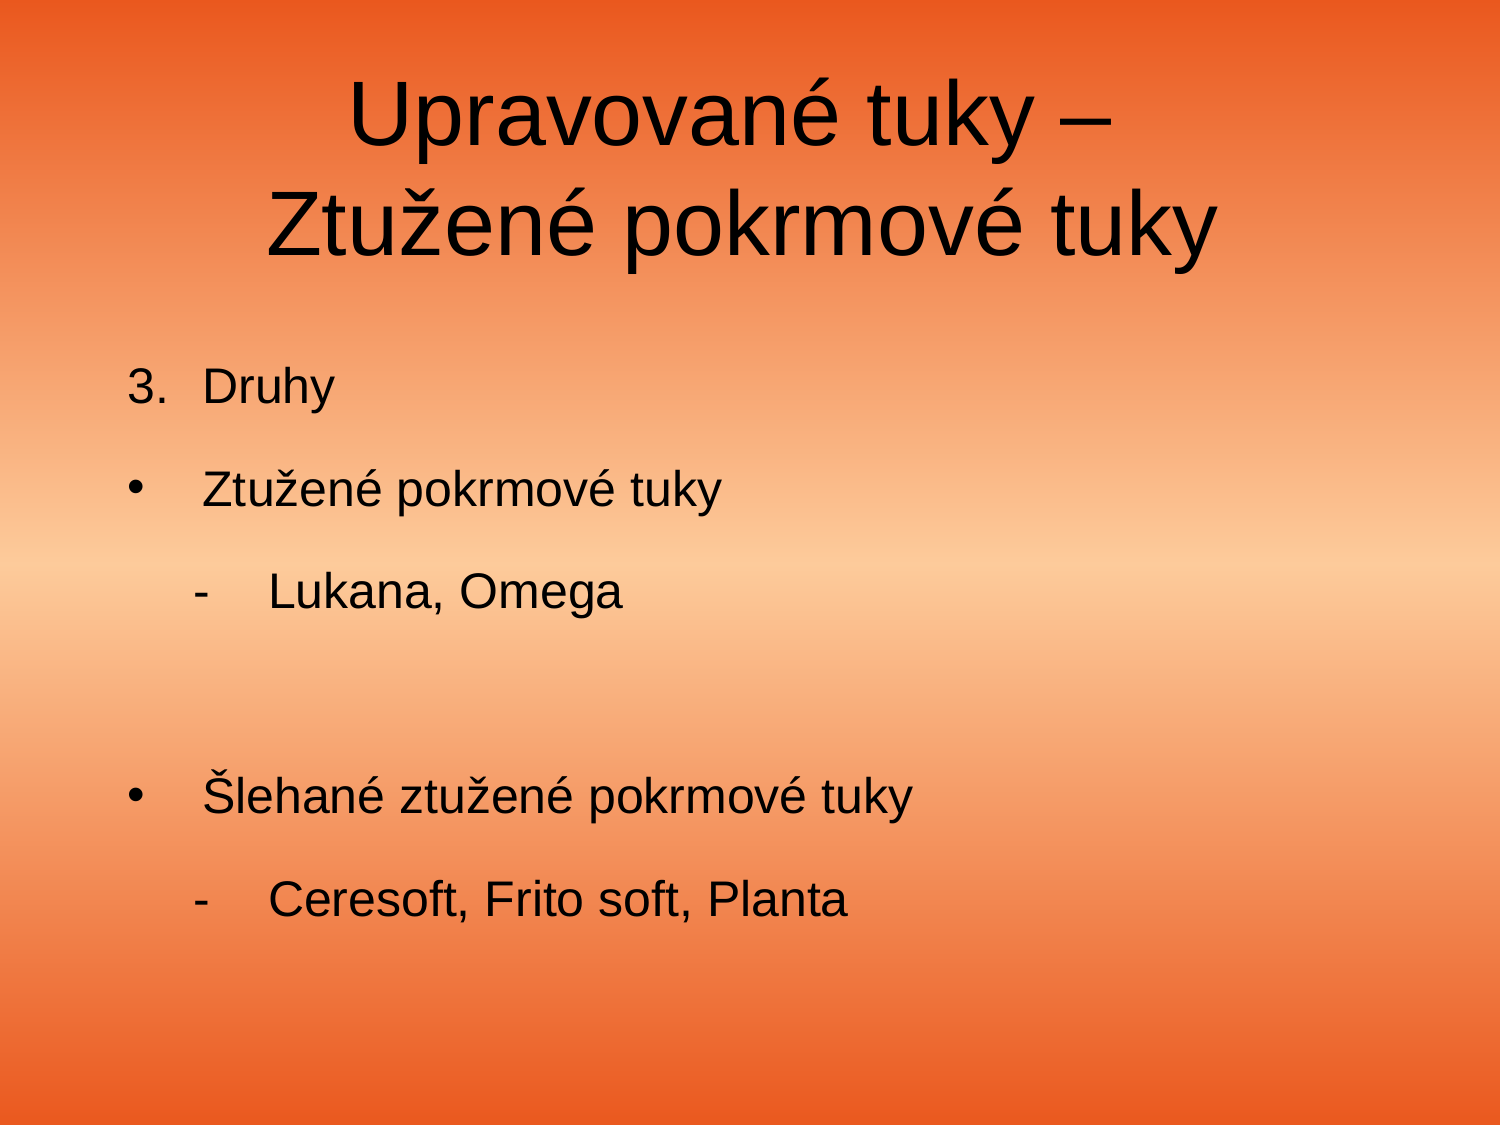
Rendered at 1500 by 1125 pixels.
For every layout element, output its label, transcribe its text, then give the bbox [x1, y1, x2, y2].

list 3. Druhy Ztužené pokrmové tuky - Lukana, Omega Šlehané ztužené pokrmové tuky - Ceresoft, Frito soft, Planta [46, 316, 1407, 1090]
title Upravované tuky – Ztužené pokrmové tuky [105, 46, 1381, 282]
